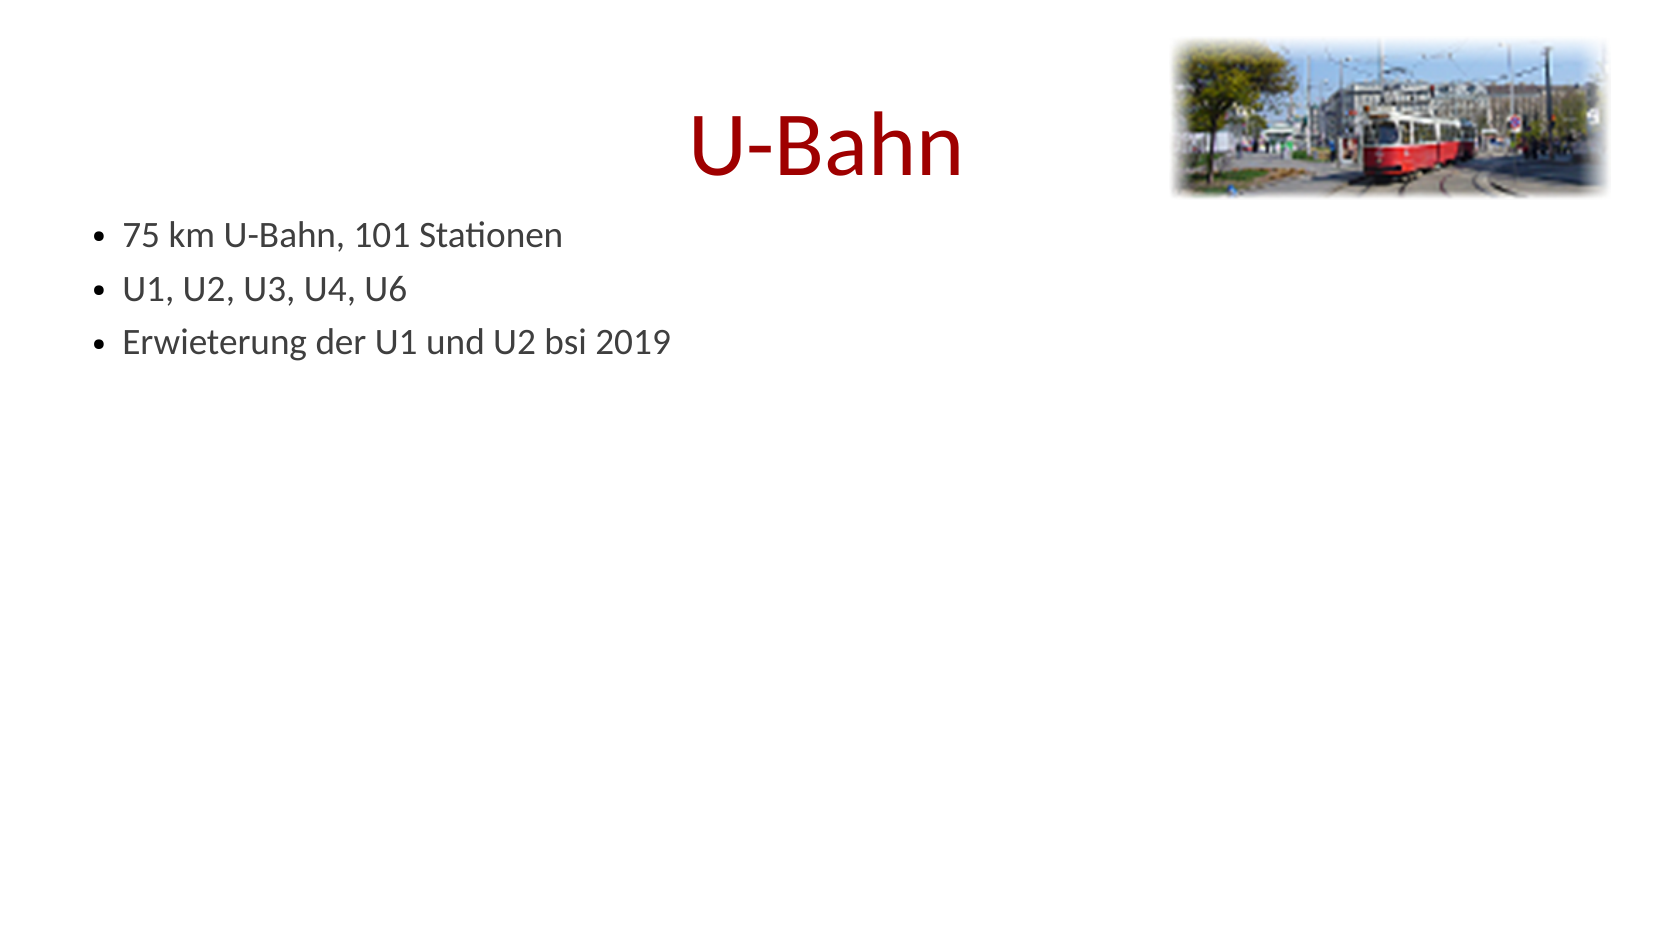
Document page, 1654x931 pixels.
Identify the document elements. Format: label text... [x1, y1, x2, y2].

list 75 km U-Bahn, 101 Stationen U1, U2, U3, U4, U6 Erwieterung der U1 und U2 bsi 2019 [82, 219, 1571, 367]
picture [1169, 35, 1611, 201]
title U-Bahn [82, 49, 1571, 219]
